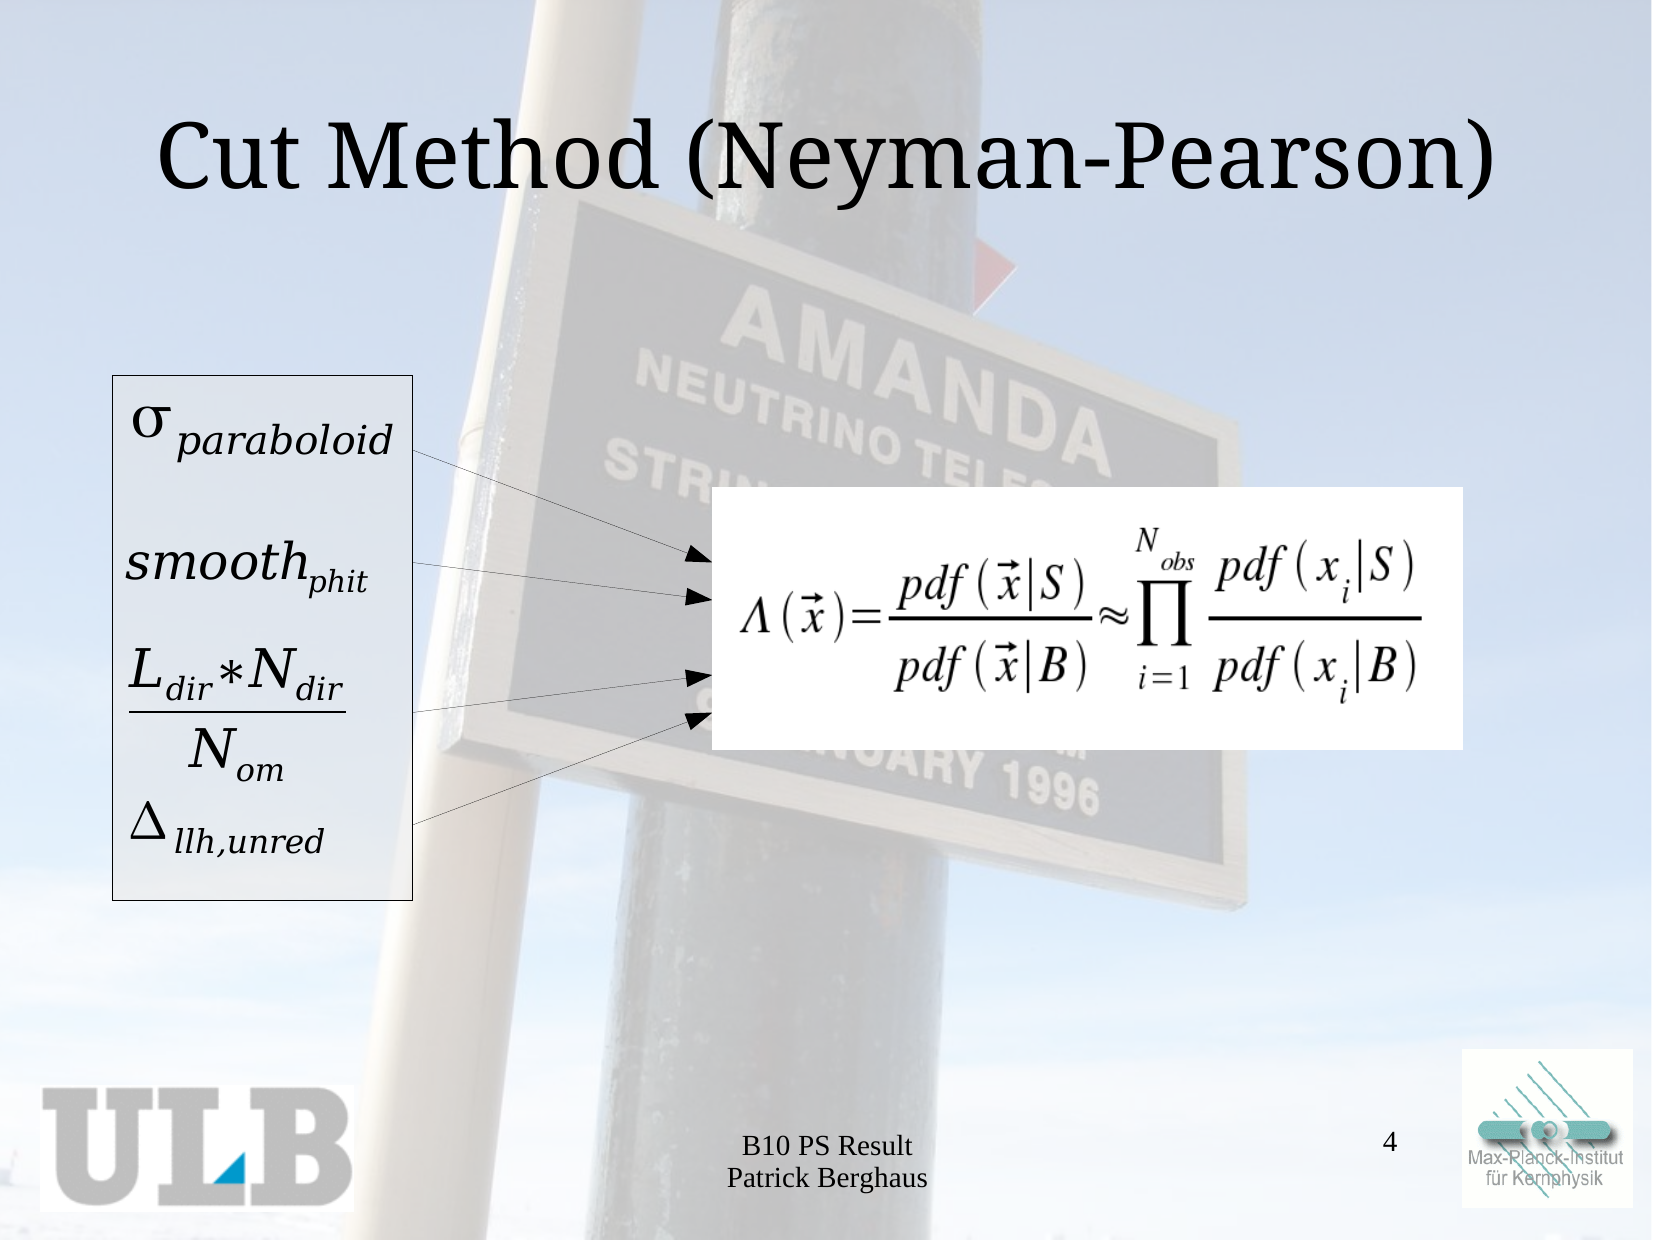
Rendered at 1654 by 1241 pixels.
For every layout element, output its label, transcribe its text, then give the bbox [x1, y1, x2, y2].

picture [40, 1085, 354, 1212]
text_box [112, 464, 413, 901]
chart [112, 532, 383, 601]
picture [712, 487, 1463, 751]
chart [112, 375, 413, 464]
title Cut Method (Neyman-Pearson) [82, 49, 1571, 257]
picture [1462, 1049, 1633, 1208]
chart [112, 637, 361, 862]
